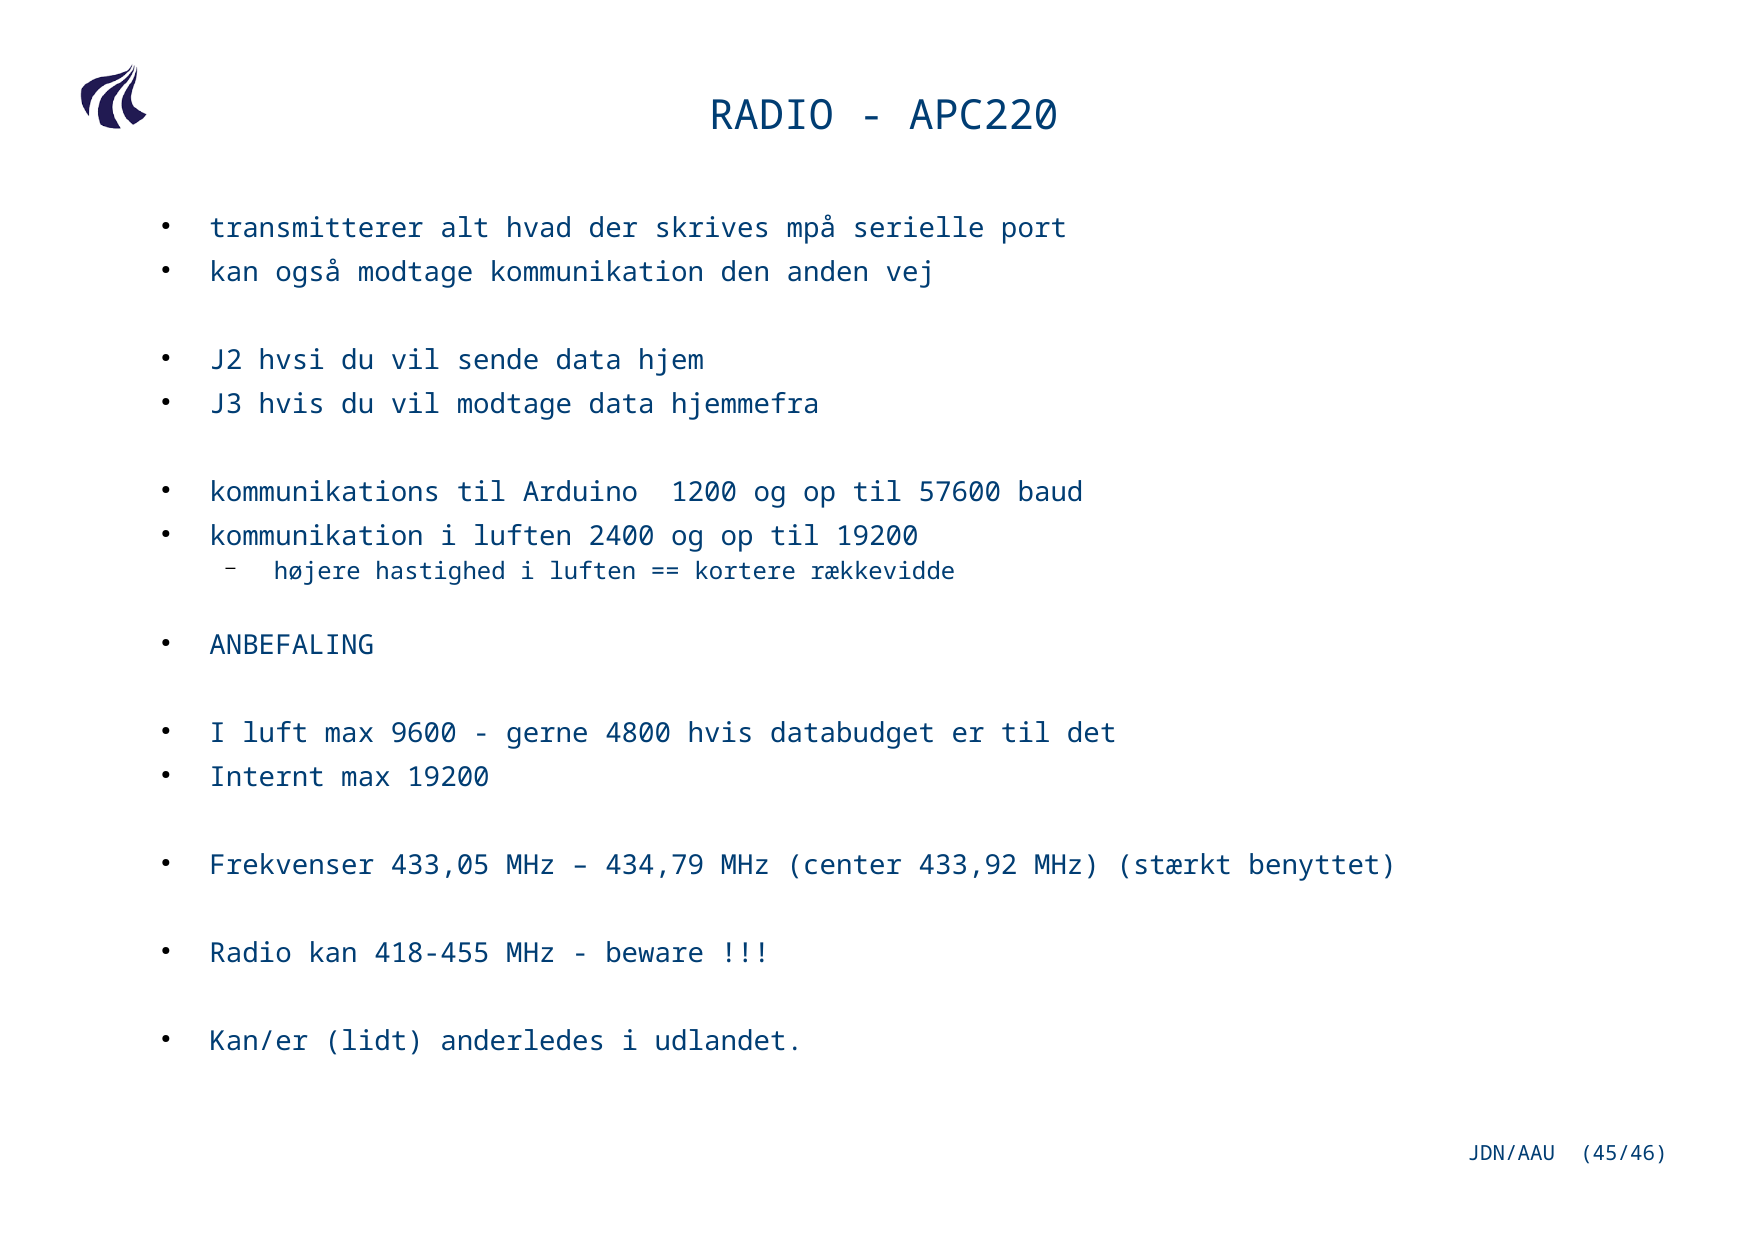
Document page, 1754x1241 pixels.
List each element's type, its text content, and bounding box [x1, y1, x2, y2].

list transmitterer alt hvad der skrives mpå serielle port kan også modtage kommunikation den anden vej J2 hvsi du vil sende data hjem J3 hvis du vil modtage data hjemmefra kommunikations til Arduino 1200 og op til 57600 baud kommunikation i luften 2400 og op til 19200 højere hastighed i luften == kortere rækkevidde ANBEFALING I luft max 9600 - gerne 4800 hvis databudget er til det Internt max 19200 Frekvenser 433,05 MHz – 434,79 MHz (center 433,92 MHz) (stærkt benyttet) Radio kan 418-455 MHz - beware !!! Kan/er (lidt) anderledes i udlandet. [144, 208, 1618, 1064]
picture [76, 60, 151, 131]
title RADIO - APC220 [148, 72, 1621, 155]
